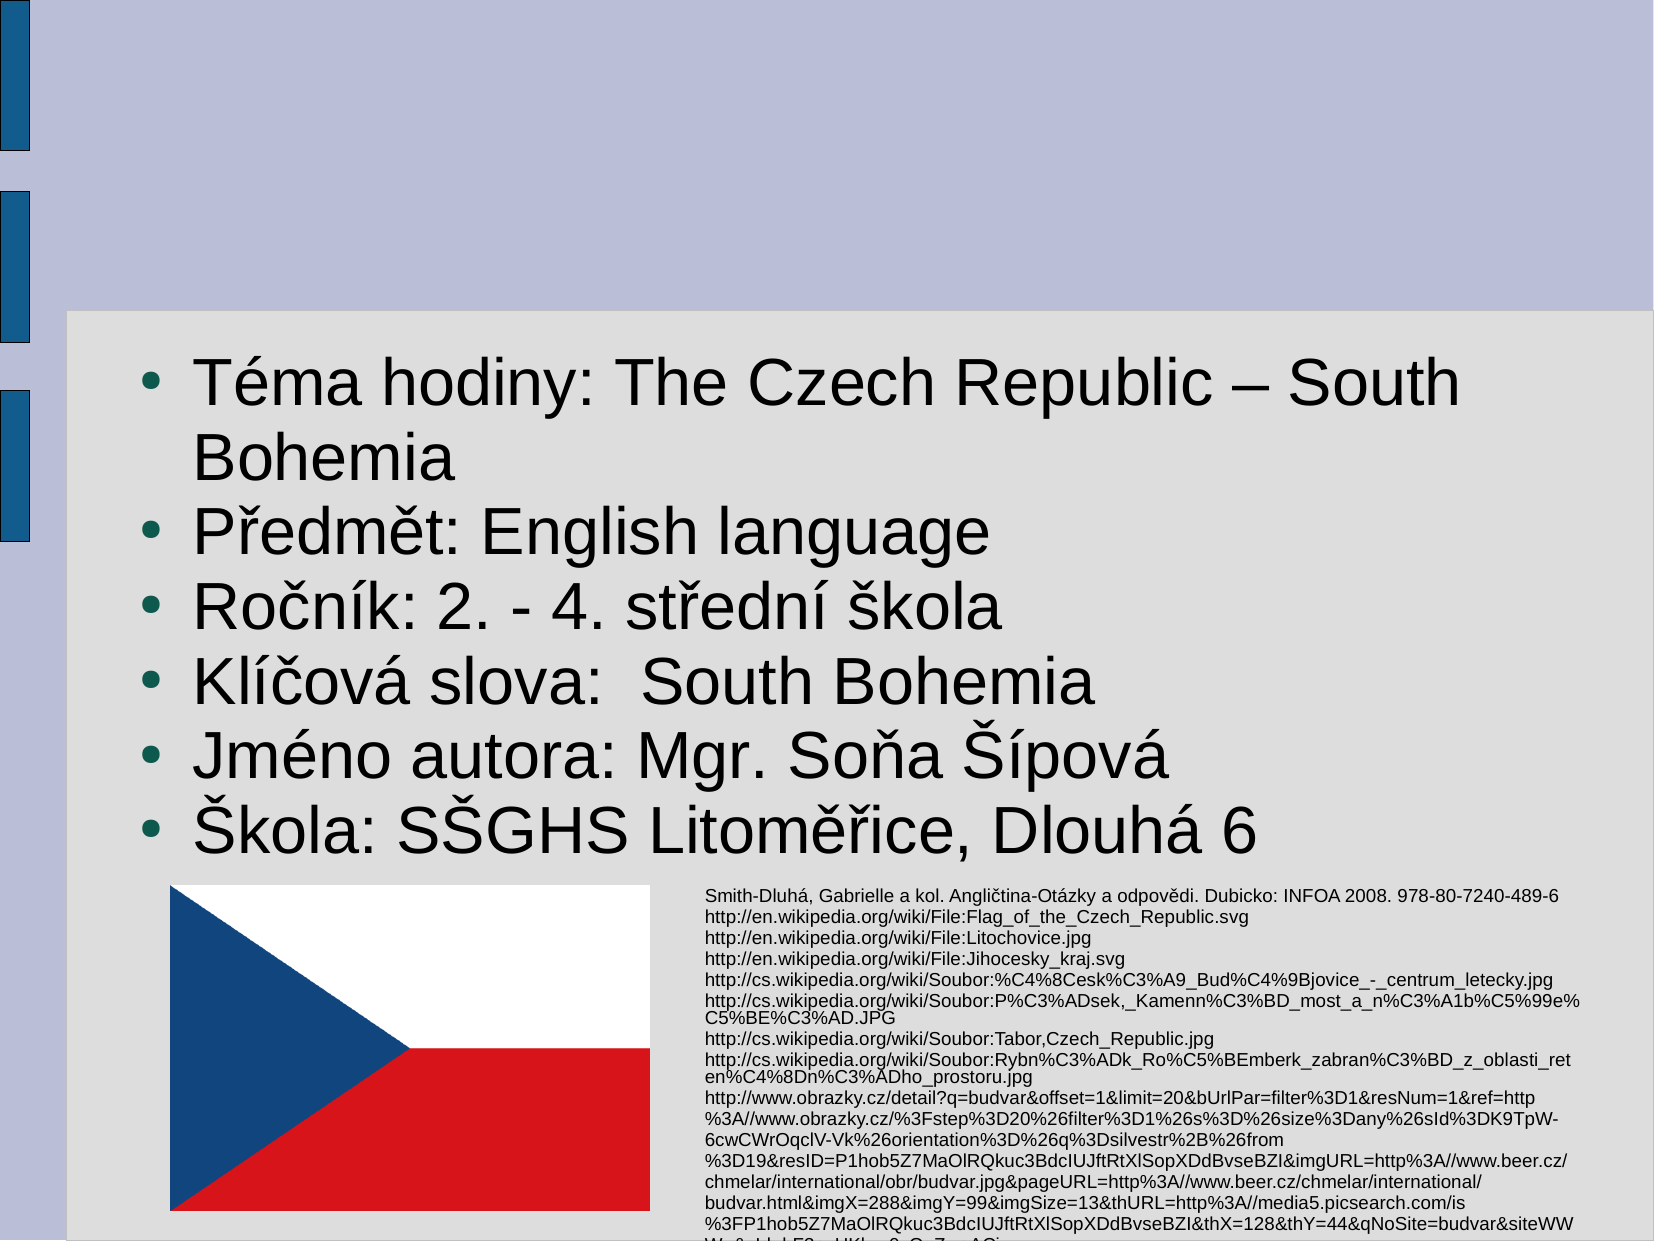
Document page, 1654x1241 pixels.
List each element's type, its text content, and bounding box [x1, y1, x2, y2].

list Téma hodiny: The Czech Republic – South Bohemia Předmět: English language Ročník: 2. - 4. střední škola Klíčová slova: South Bohemia Jméno autora: Mgr. Soňa Šípová Škola: SŠGHS Litoměřice, Dlouhá 6 [121, 344, 1534, 1127]
picture [170, 885, 650, 1211]
text_box Smith-Dluhá, Gabrielle a kol. Angličtina-Otázky a odpovědi. Dubicko: INFOA 2008. 978-80-7240-489-6 http://en.wikipedia.org/wiki/File:Flag_of_the_Czech_Republic.svg http://en.wikipedia.org/wiki/File:Litochovice.jpg http://en.wikipedia.org/wiki/File:Jihocesky_kraj.svg http://cs.wikipedia.org/wiki/Soubor:%C4%8Cesk%C3%A9_Bud%C4%9Bjovice_-_centrum_letecky.jpg http://cs.wikipedia.org/wiki/Soubor:P%C3%ADsek,_Kamenn%C3%BD_most_a_n%C3%A1b%C5%99e%C5%BE%C3%AD.JPG http://cs.wikipedia.org/wiki/Soubor:Tabor,Czech_Republic.jpg http://cs.wikipedia.org/wiki/Soubor:Rybn%C3%ADk_Ro%C5%BEmberk_zabran%C3%BD_z_oblasti_reten%C4%8Dn%C3%ADho_prostoru.jpg http://www.obrazky.cz/detail?q=budvar&offset=1&limit=20&bUrlPar=filter%3D1&resNum=1&ref=http%3A//www.obrazky.cz/%3Fstep%3D20%26filter%3D1%26s%3D%26size%3Dany%26sId%3DK9TpW-6cwCWrOqclV-Vk%26orientation%3D%26q%3Dsilvestr%2B%26from%3D19&resID=P1hob5Z7MaOlRQkuc3BdcIUJftRtXlSopXDdBvseBZI&imgURL=http%3A//www.beer.cz/chmelar/international/obr/budvar.jpg&pageURL=http%3A//www.beer.cz/chmelar/international/budvar.html&imgX=288&imgY=99&imgSize=13&thURL=http%3A//media5.picsearch.com/is%3FP1hob5Z7MaOlRQkuc3BdcIUJftRtXlSopXDdBvseBZI&thX=128&thY=44&qNoSite=budvar&siteWWW=&sId=hF3ovHKlwu0zOqZwaACj [690, 835, 1595, 1241]
